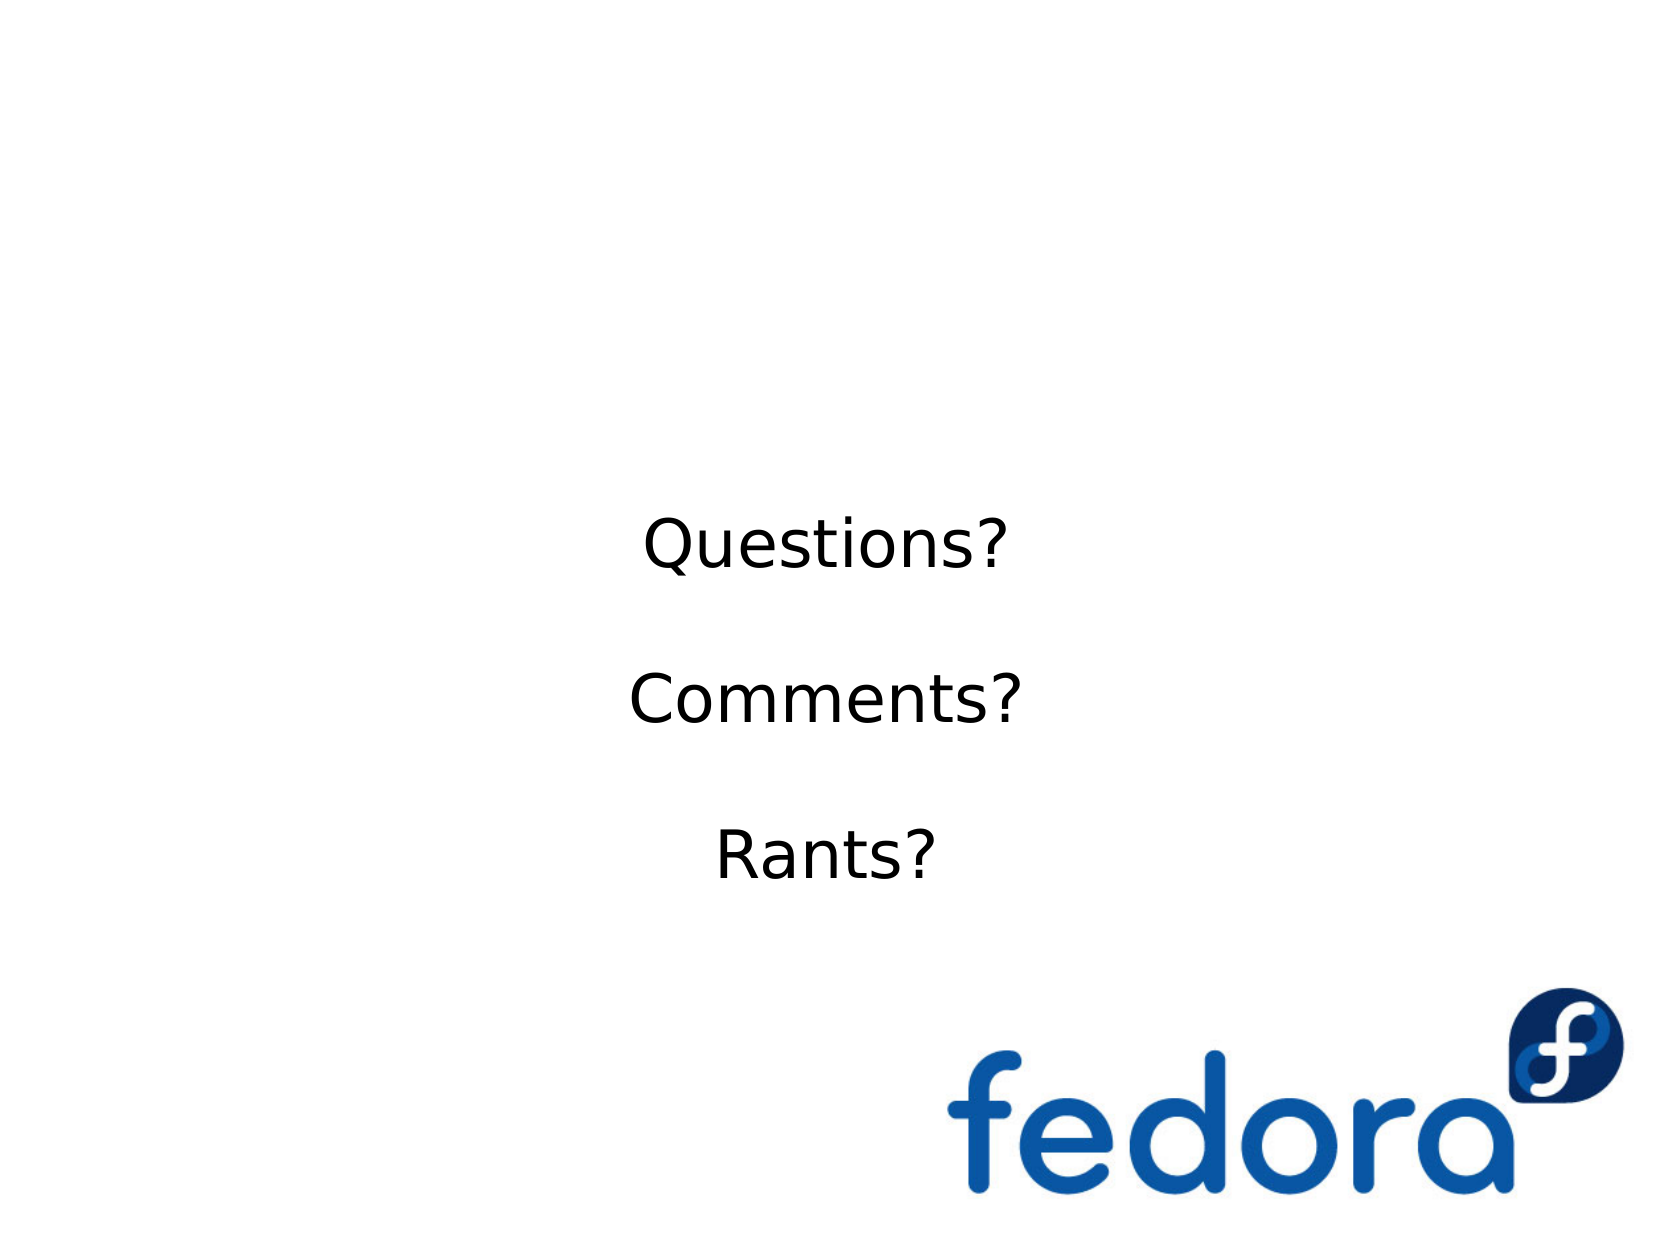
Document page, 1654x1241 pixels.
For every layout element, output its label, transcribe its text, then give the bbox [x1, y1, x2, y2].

picture [925, 967, 1639, 1223]
subtitle Questions? Comments? Rants? [82, 290, 1571, 1109]
